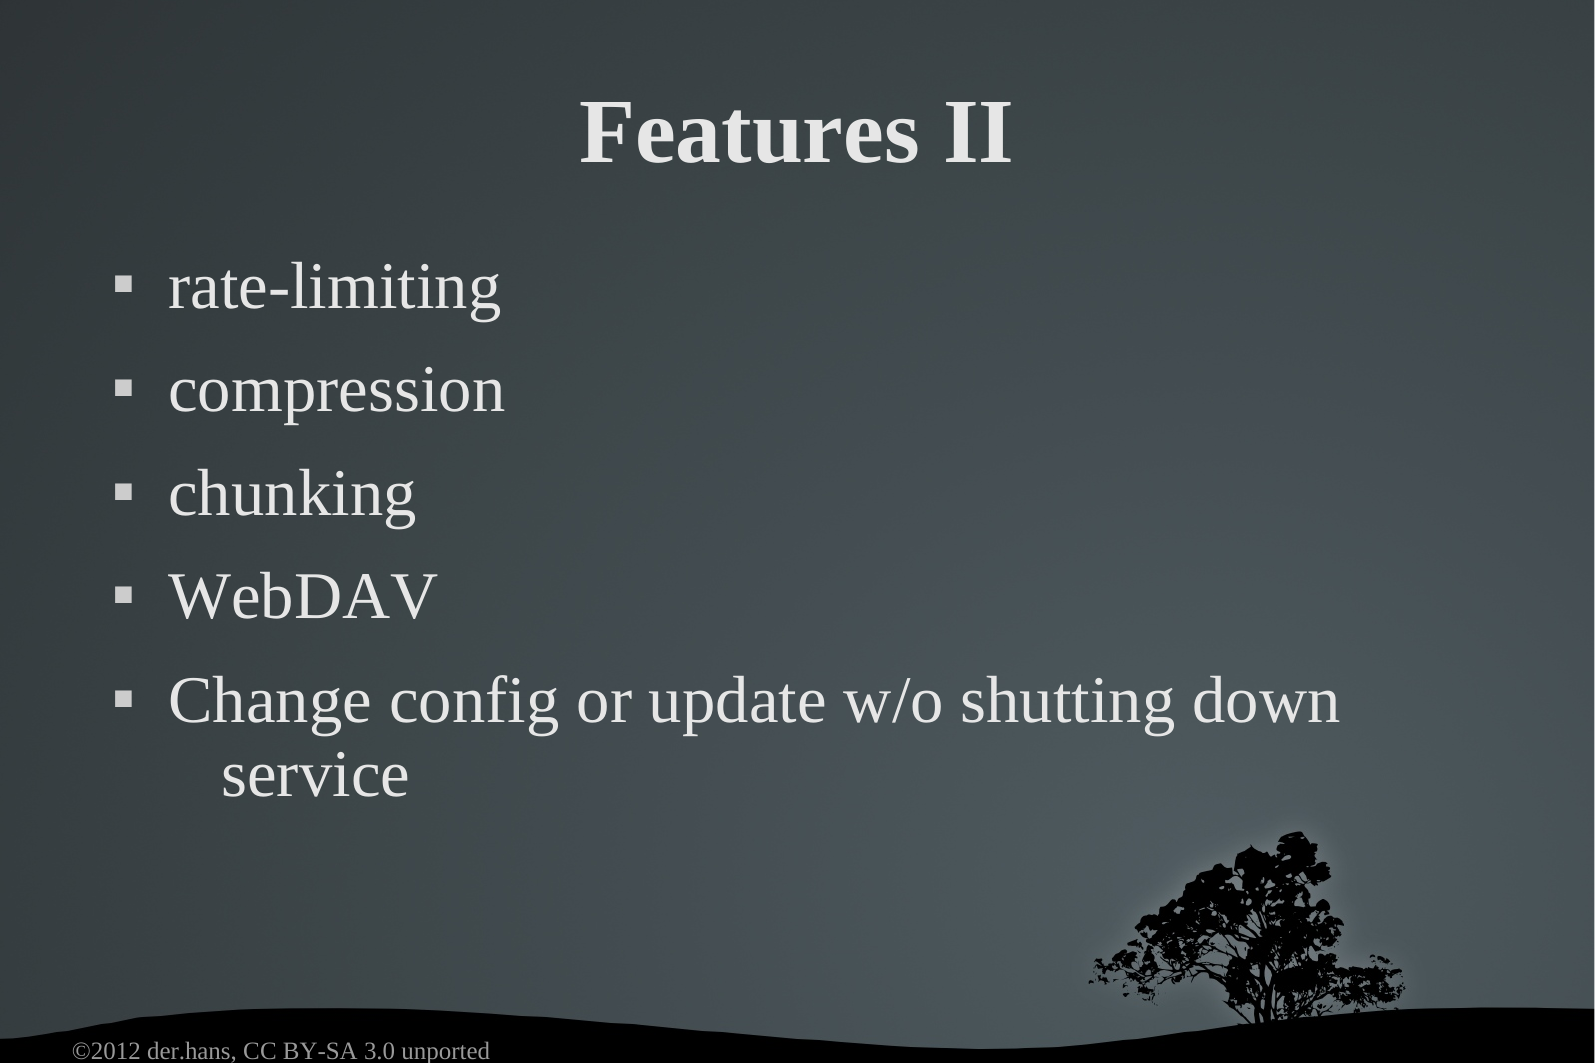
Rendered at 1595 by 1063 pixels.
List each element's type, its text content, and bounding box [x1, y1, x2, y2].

list rate-limiting compression chunking WebDAV Change config or update w/o shutting down service [79, 248, 1515, 936]
picture [0, 0, 1595, 1063]
title Features II [79, 49, 1515, 213]
picture [430, 1049, 435, 1058]
